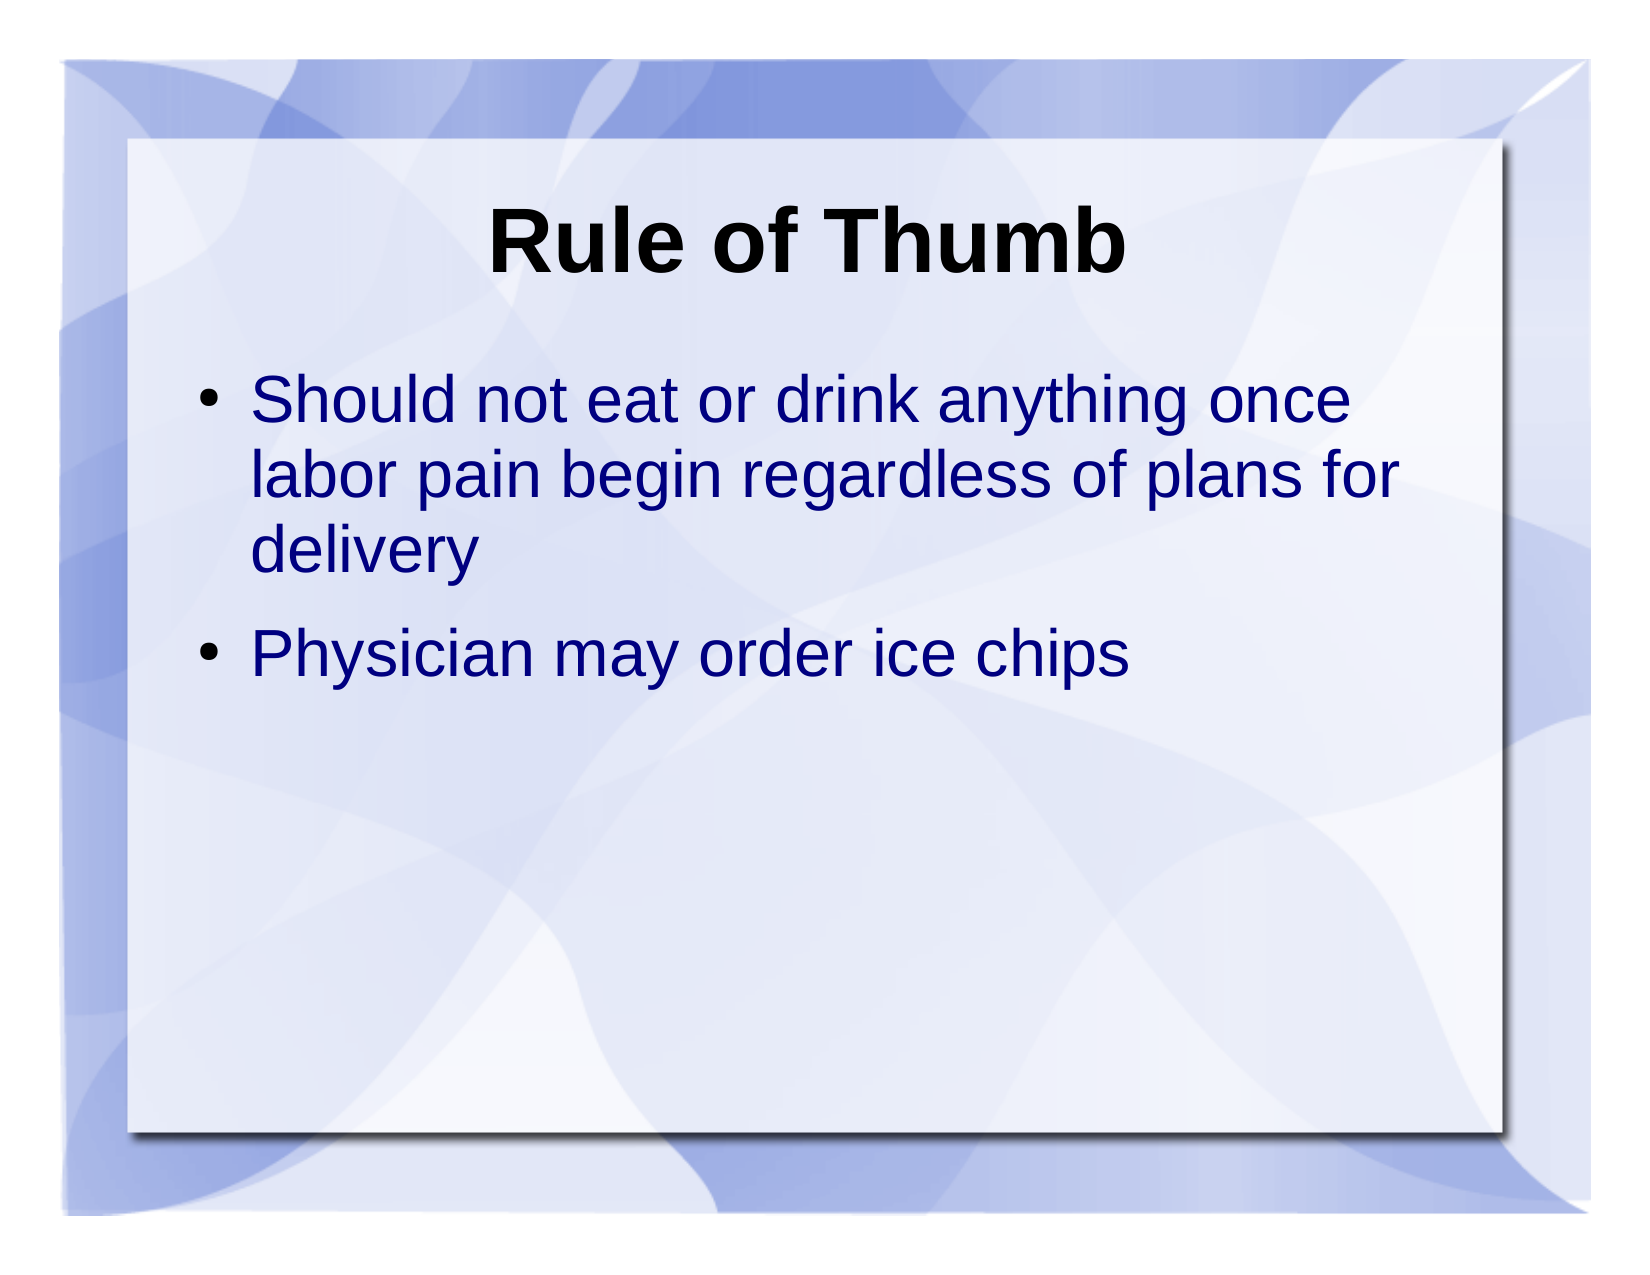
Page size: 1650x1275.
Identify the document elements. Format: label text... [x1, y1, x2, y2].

picture [59, 59, 1591, 1216]
list Should not eat or drink anything once labor pain begin regardless of plans for delivery Physician may order ice chips [179, 362, 1438, 954]
title Rule of Thumb [135, 151, 1482, 330]
